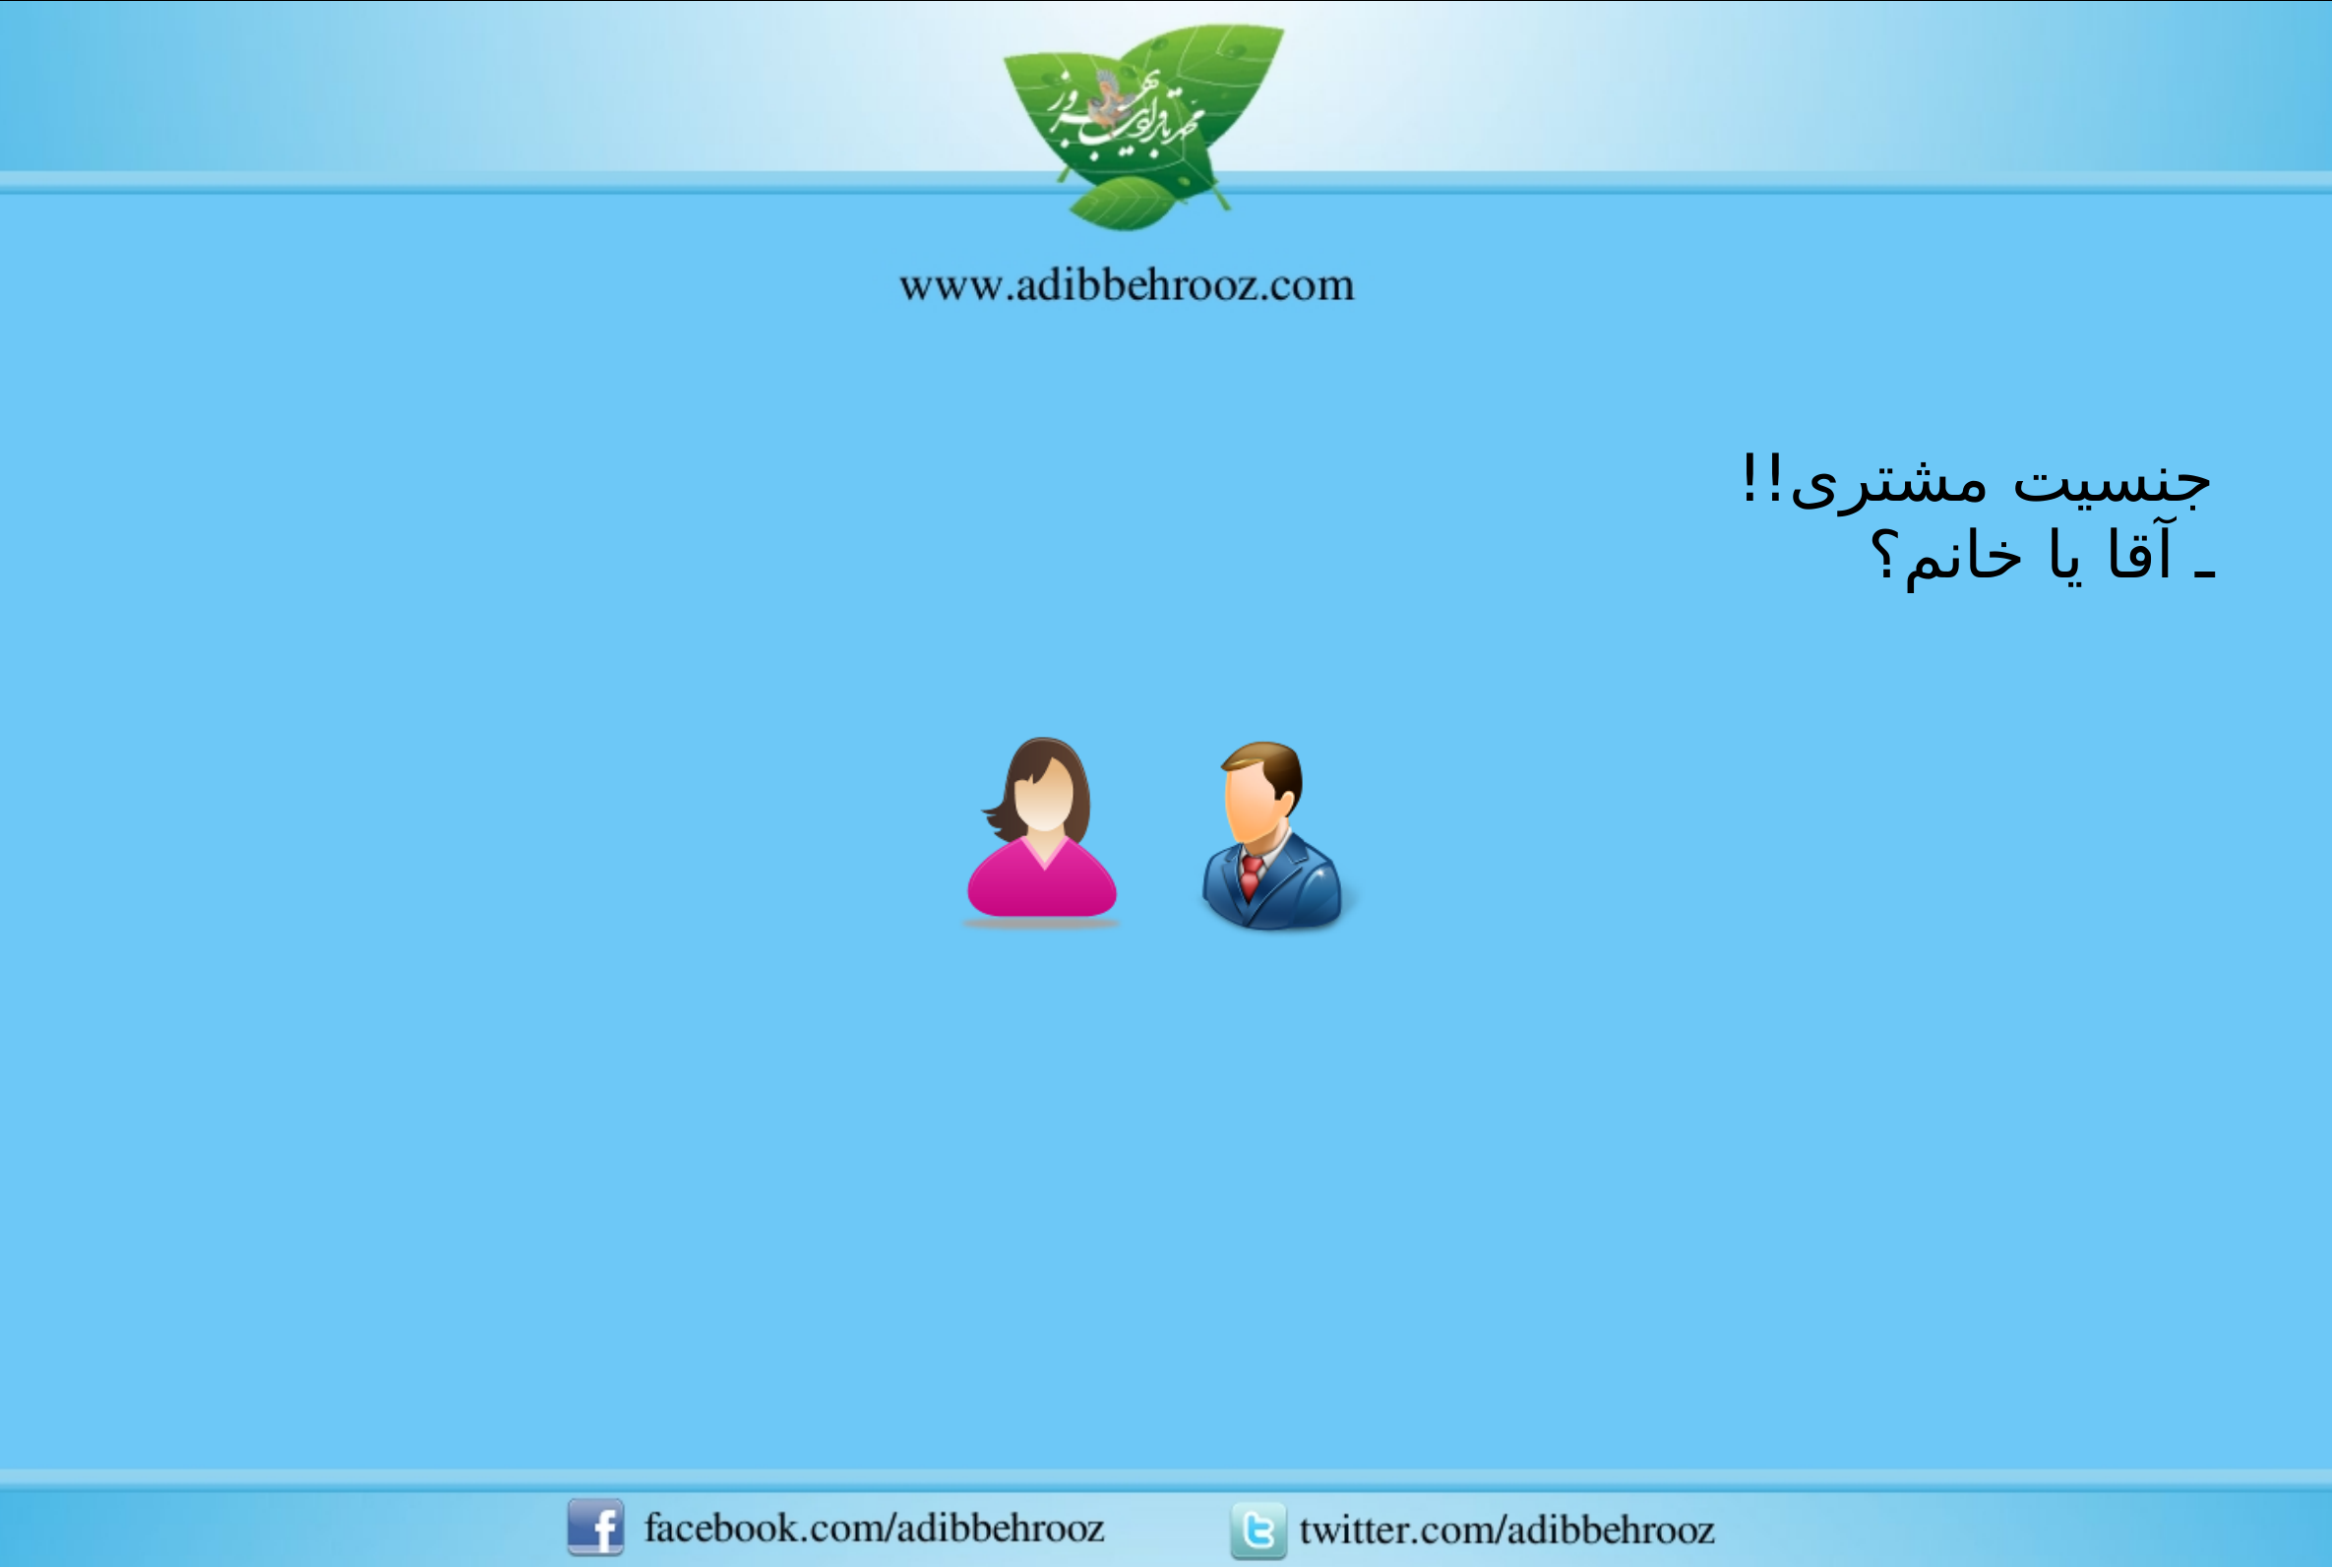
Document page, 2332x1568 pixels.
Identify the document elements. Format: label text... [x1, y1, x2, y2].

picture [0, 0, 2332, 1567]
subtitle جنسیت مشتری!! ـ آقا یا خانم؟ [1402, 369, 2216, 739]
